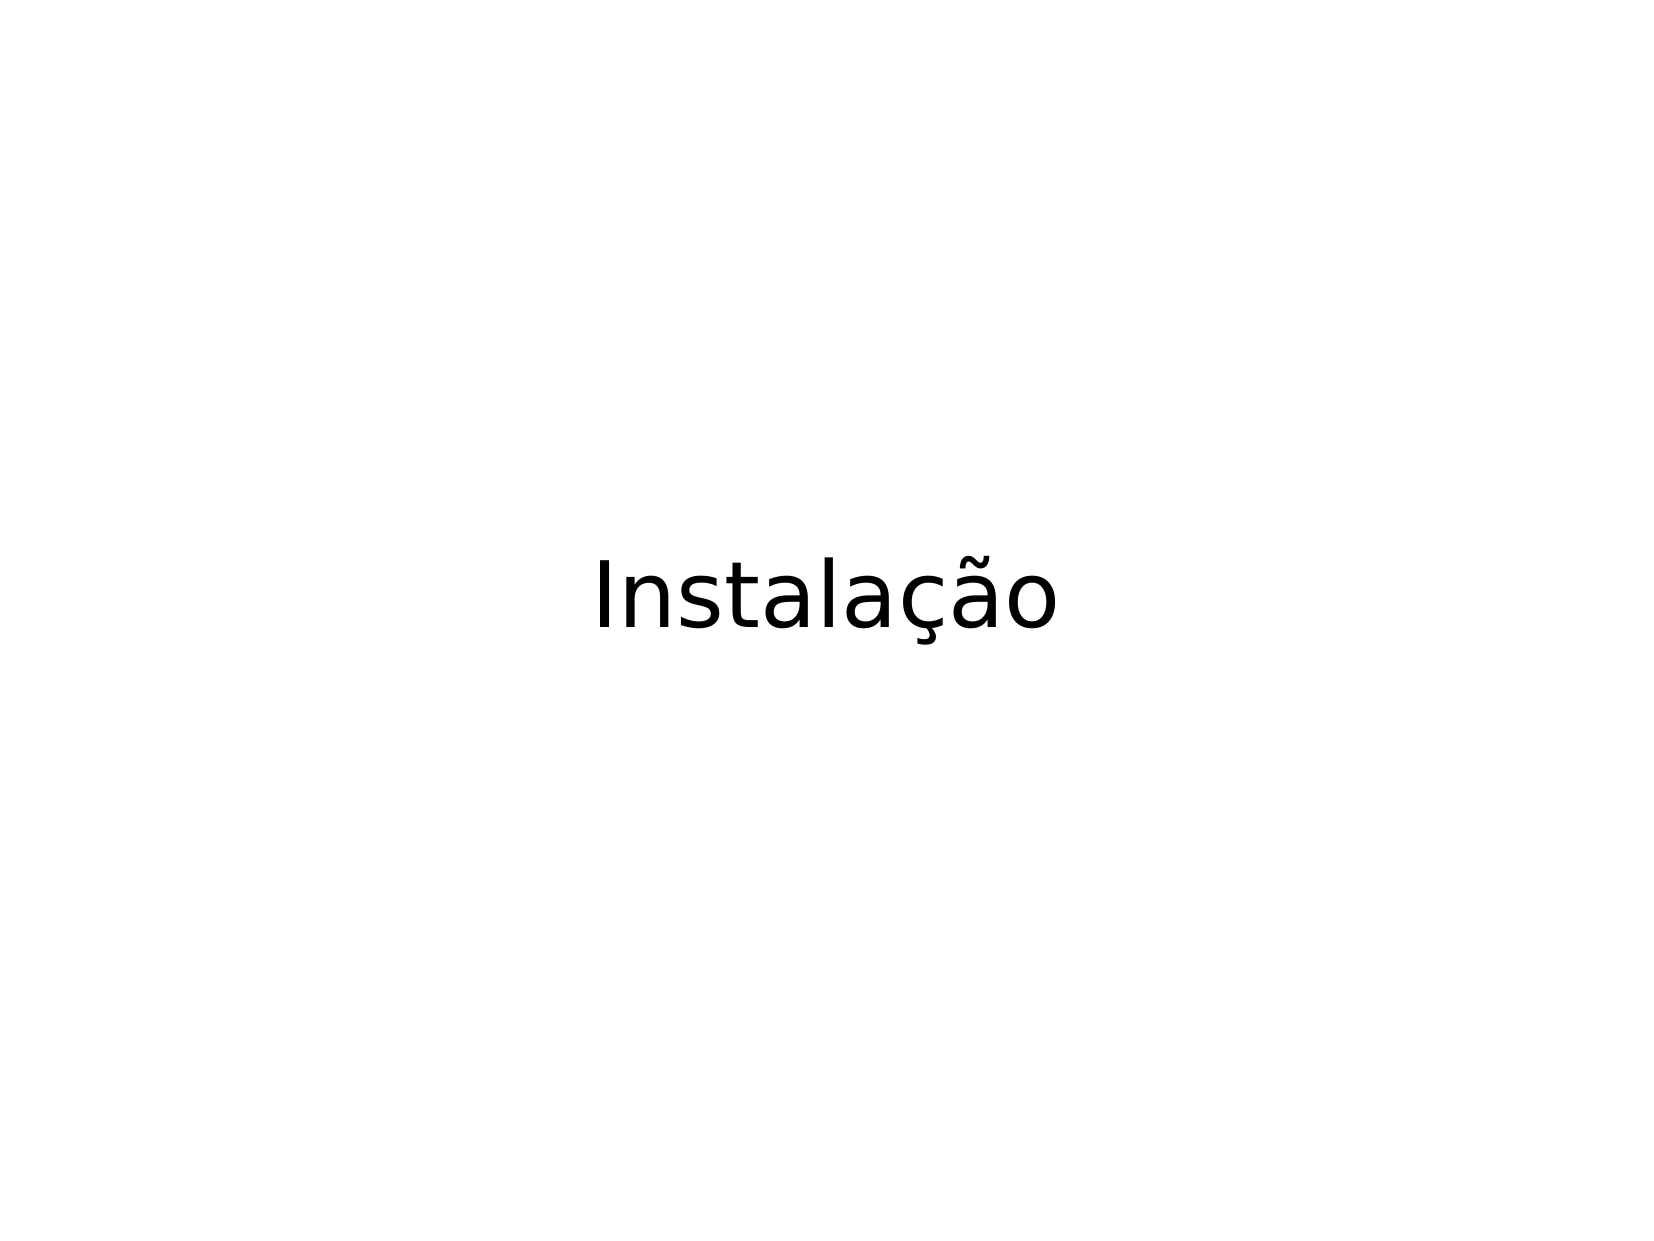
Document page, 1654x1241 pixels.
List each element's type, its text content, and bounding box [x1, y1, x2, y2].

title Instalação [82, 492, 1571, 700]
